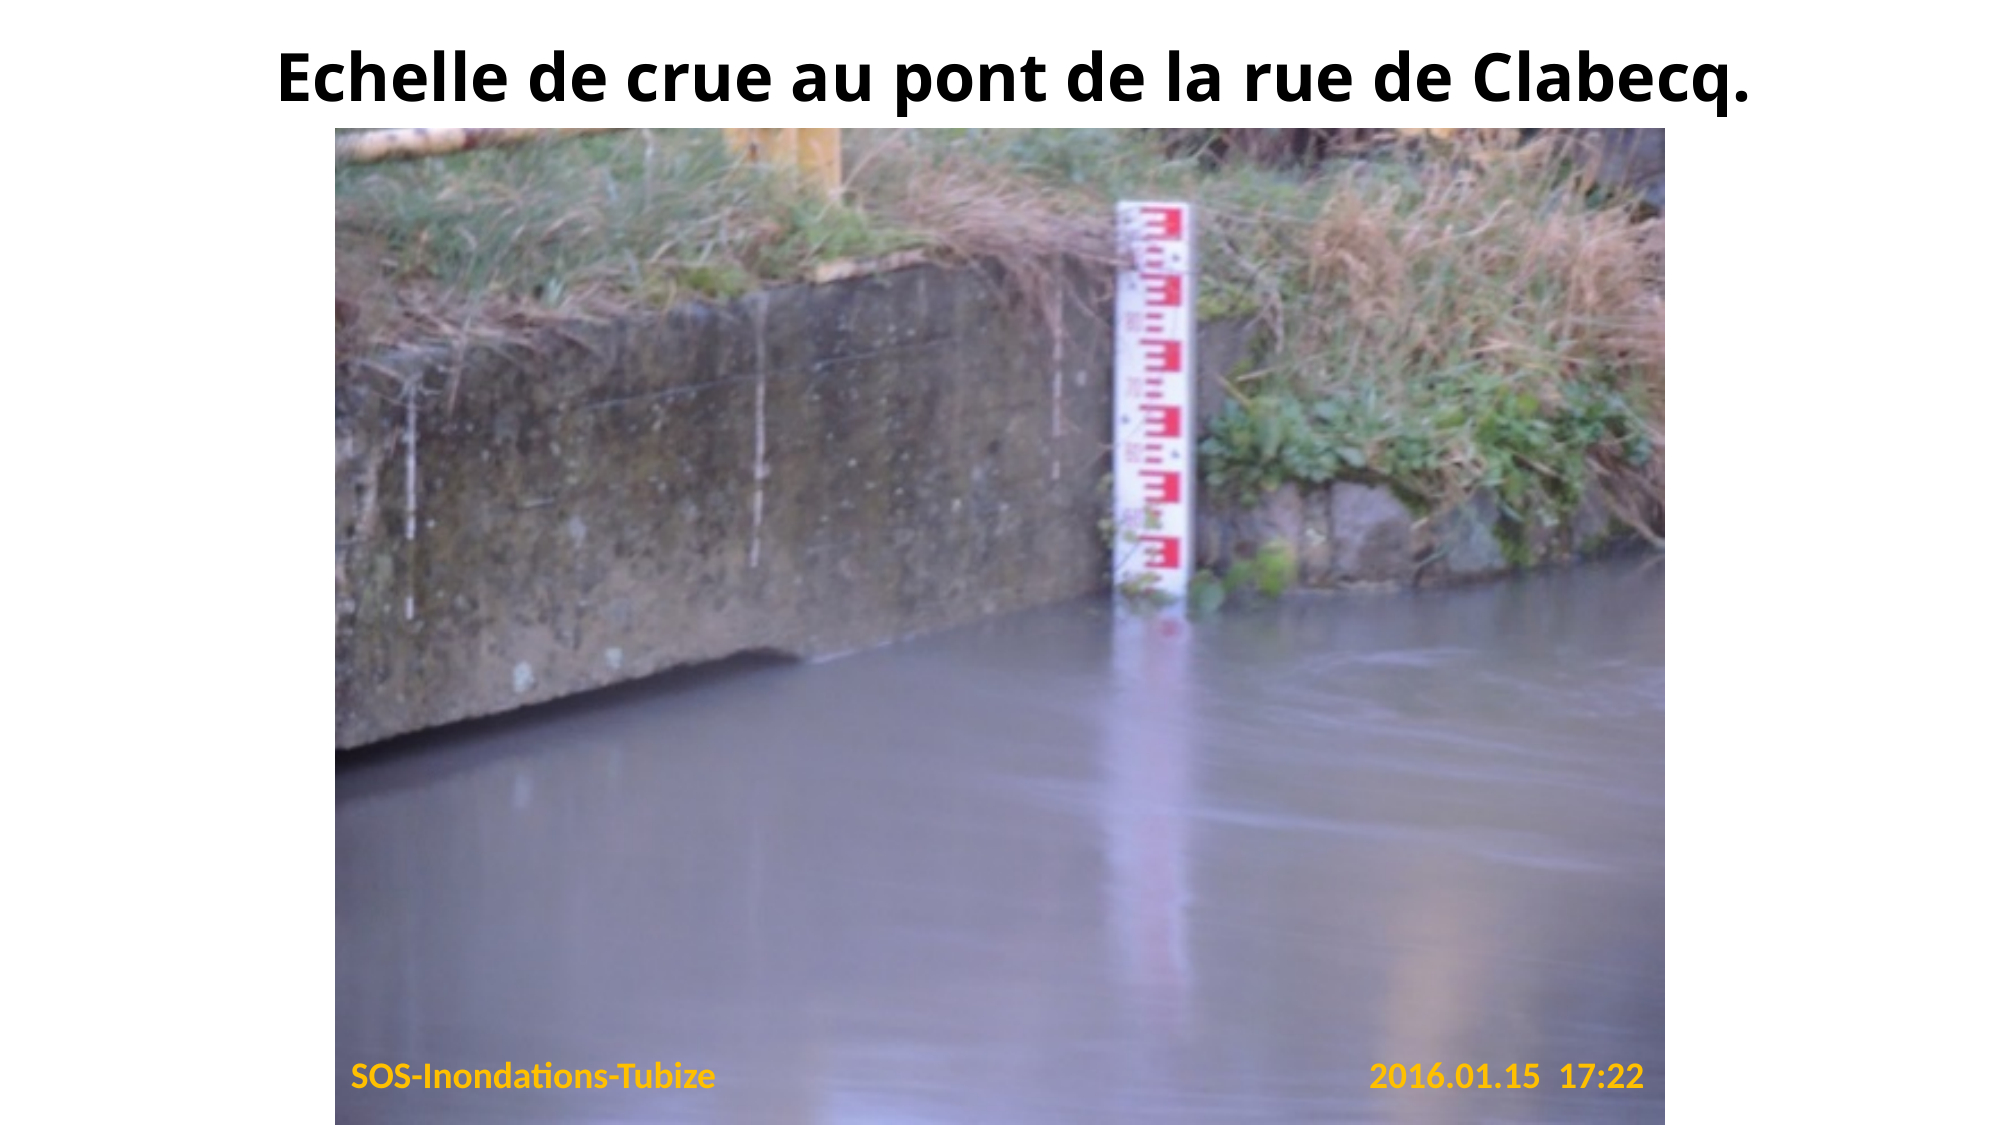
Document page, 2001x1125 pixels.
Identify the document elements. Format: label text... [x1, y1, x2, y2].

title Echelle de crue au pont de la rue de Clabecq. [107, 0, 1934, 150]
text_box SOS-Inondations-Tubize [335, 1043, 763, 1105]
picture [335, 128, 1665, 1125]
text_box 2016.01.15 17:22 [1354, 1043, 1665, 1105]
